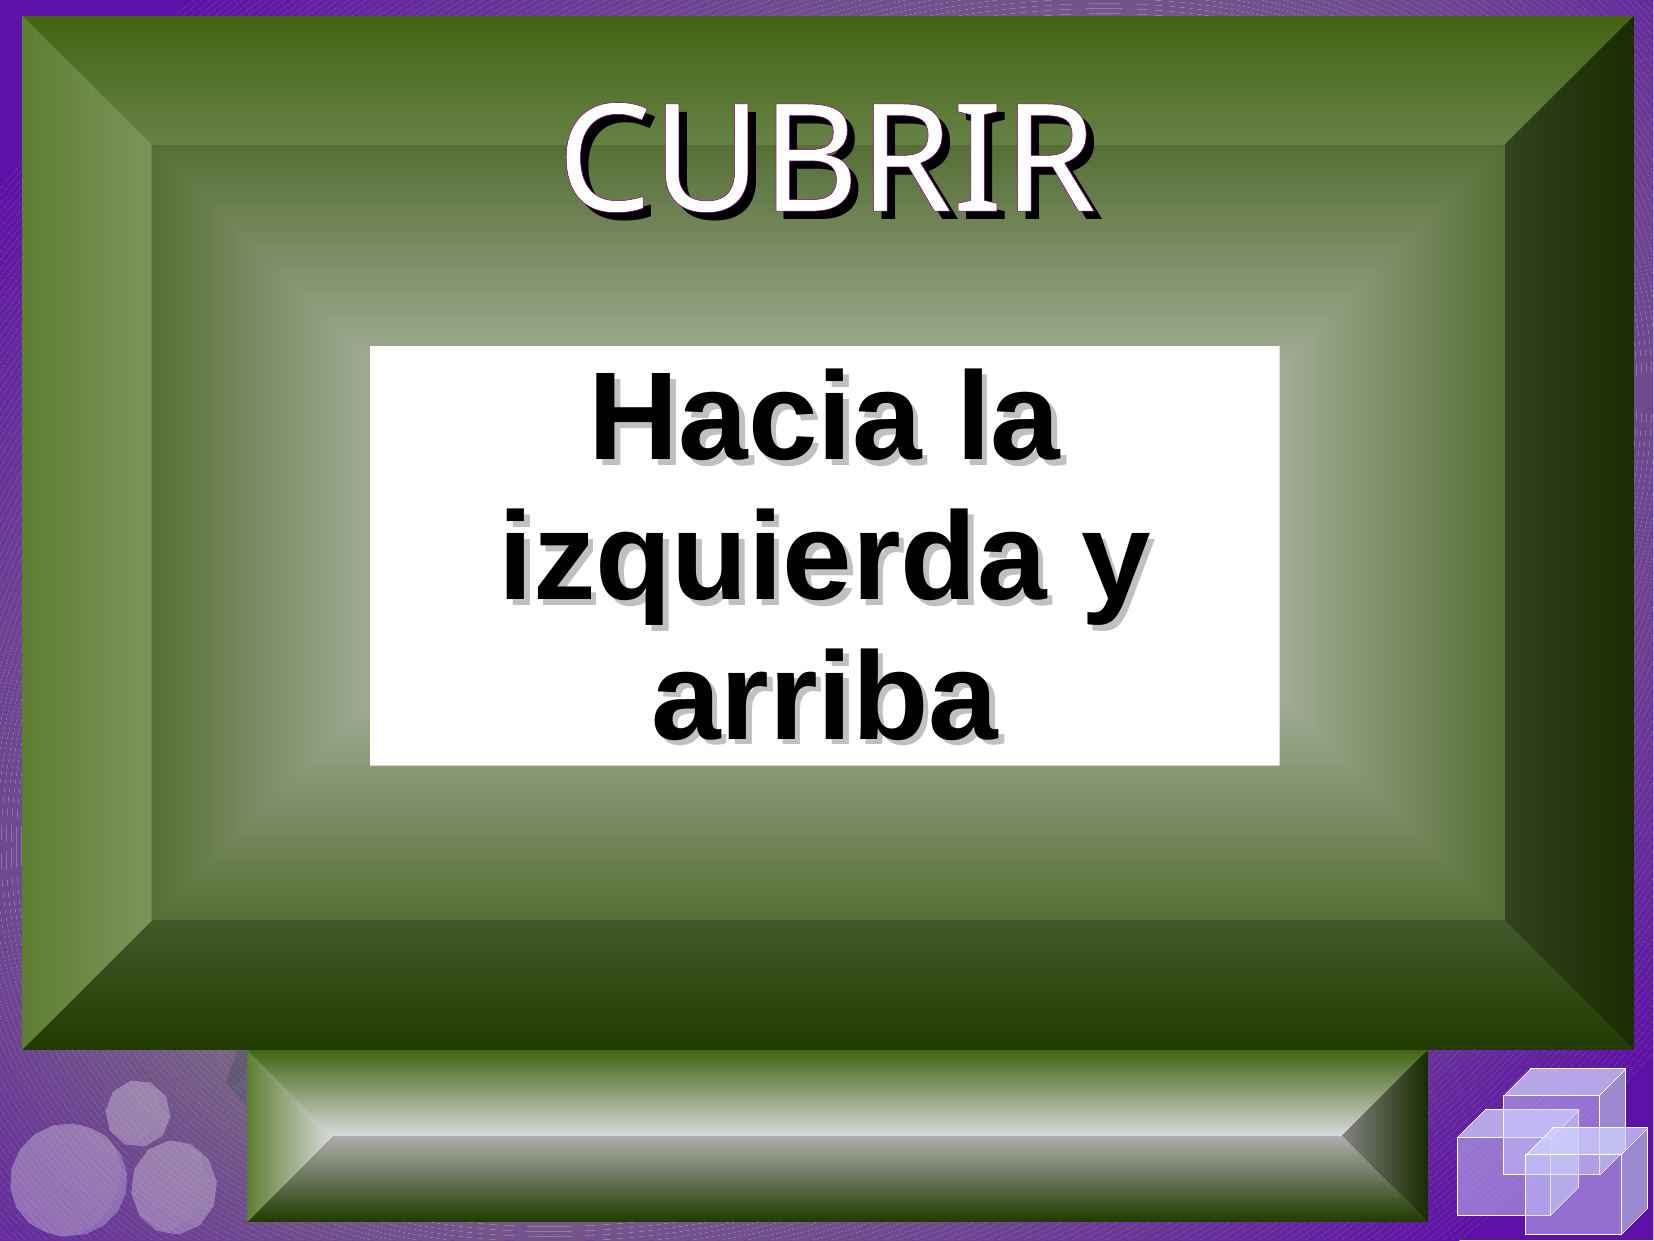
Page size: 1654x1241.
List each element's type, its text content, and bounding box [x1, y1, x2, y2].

title CUBRIR [82, 47, 1571, 259]
text_box [22, 15, 1635, 1223]
title Hacia la izquierda y arriba [370, 346, 1280, 766]
